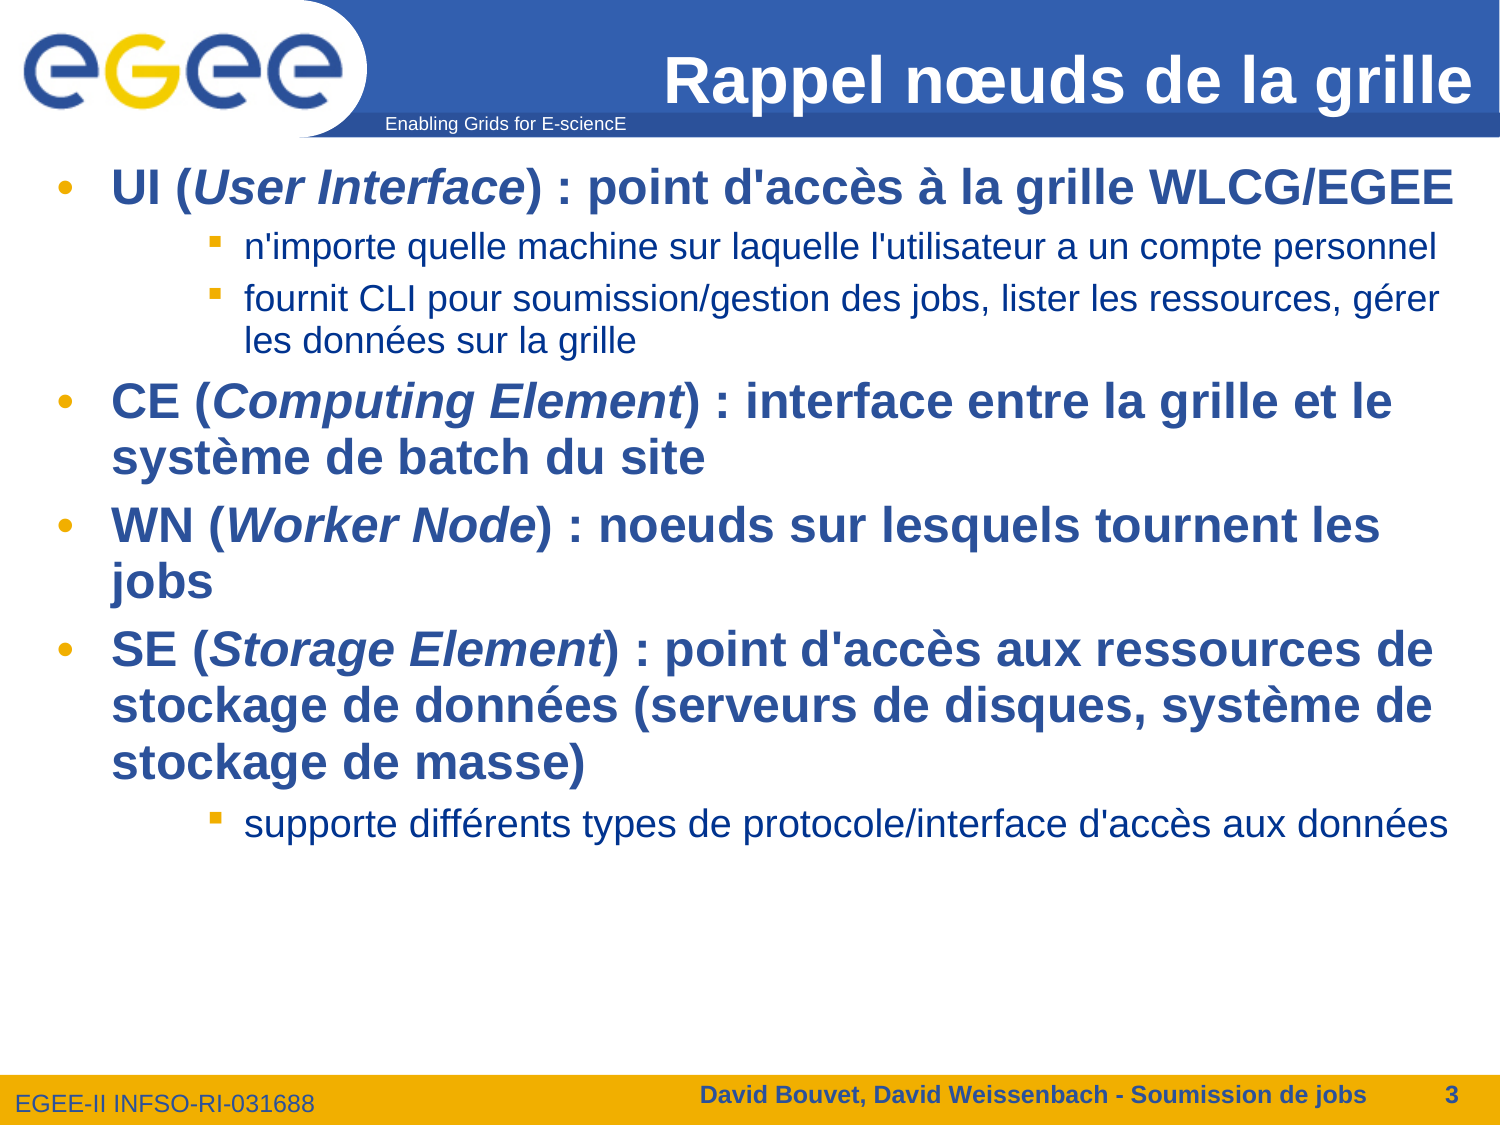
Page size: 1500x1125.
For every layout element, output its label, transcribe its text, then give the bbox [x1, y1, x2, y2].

list UI (User Interface) : point d'accès à la grille WLCG/EGEE n'importe quelle machine sur laquelle l'utilisateur a un compte personnel fournit CLI pour soumission/gestion des jobs, lister les ressources, gérer les données sur la grille CE (Computing Element) : interface entre la grille et le système de batch du site WN (Worker Node) : noeuds sur lesquels tournent les jobs SE (Storage Element) : point d'accès aux ressources de stockage de données (serveurs de disques, système de stockage de masse)‏ supporte différents types de protocole/interface d'accès aux données [56, 159, 1466, 1036]
title Rappel nœuds de la grille [369, 0, 1475, 161]
picture [18, 30, 349, 112]
